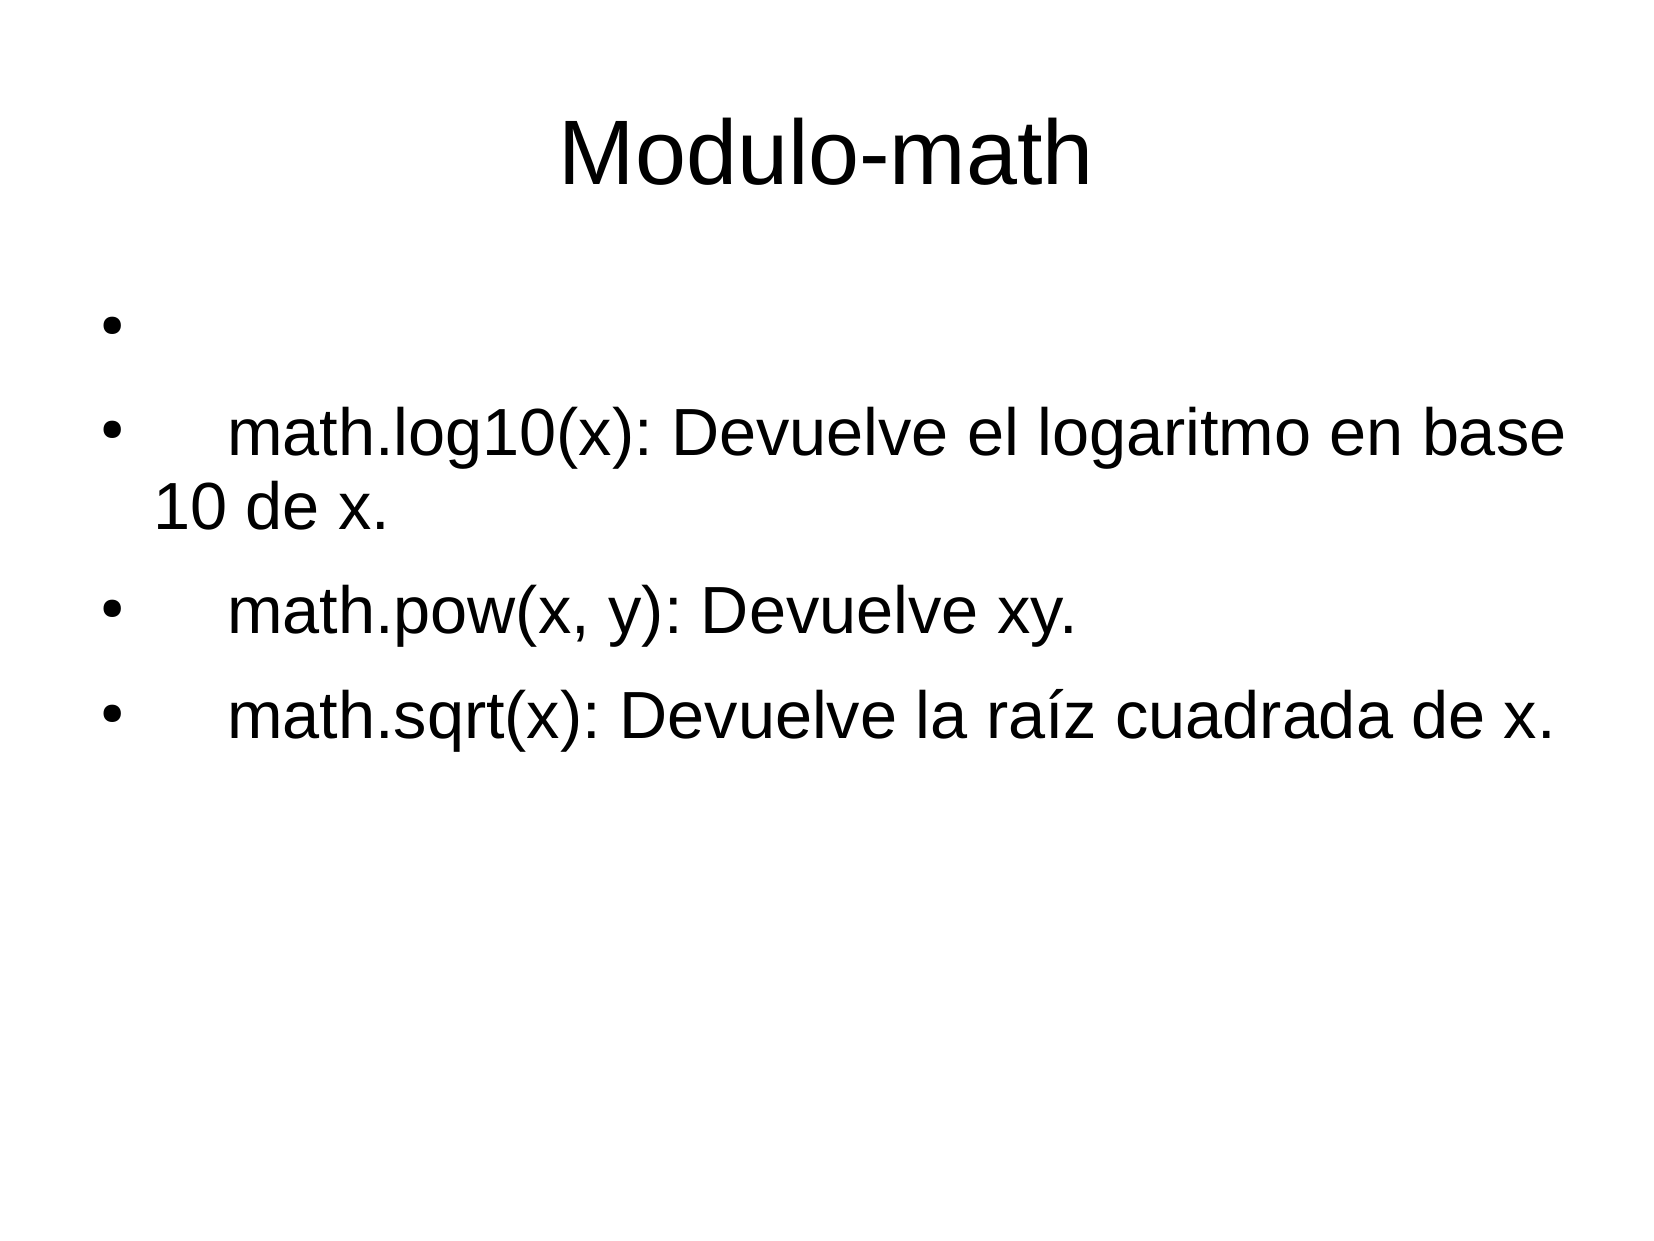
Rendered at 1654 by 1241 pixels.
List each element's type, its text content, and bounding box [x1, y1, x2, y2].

title Modulo-math [82, 49, 1571, 257]
list math.log10(x): Devuelve el logaritmo en base 10 de x. math.pow(x, y): Devuelve xy. math.sqrt(x): Devuelve la raíz cuadrada de x. [82, 290, 1571, 1010]
